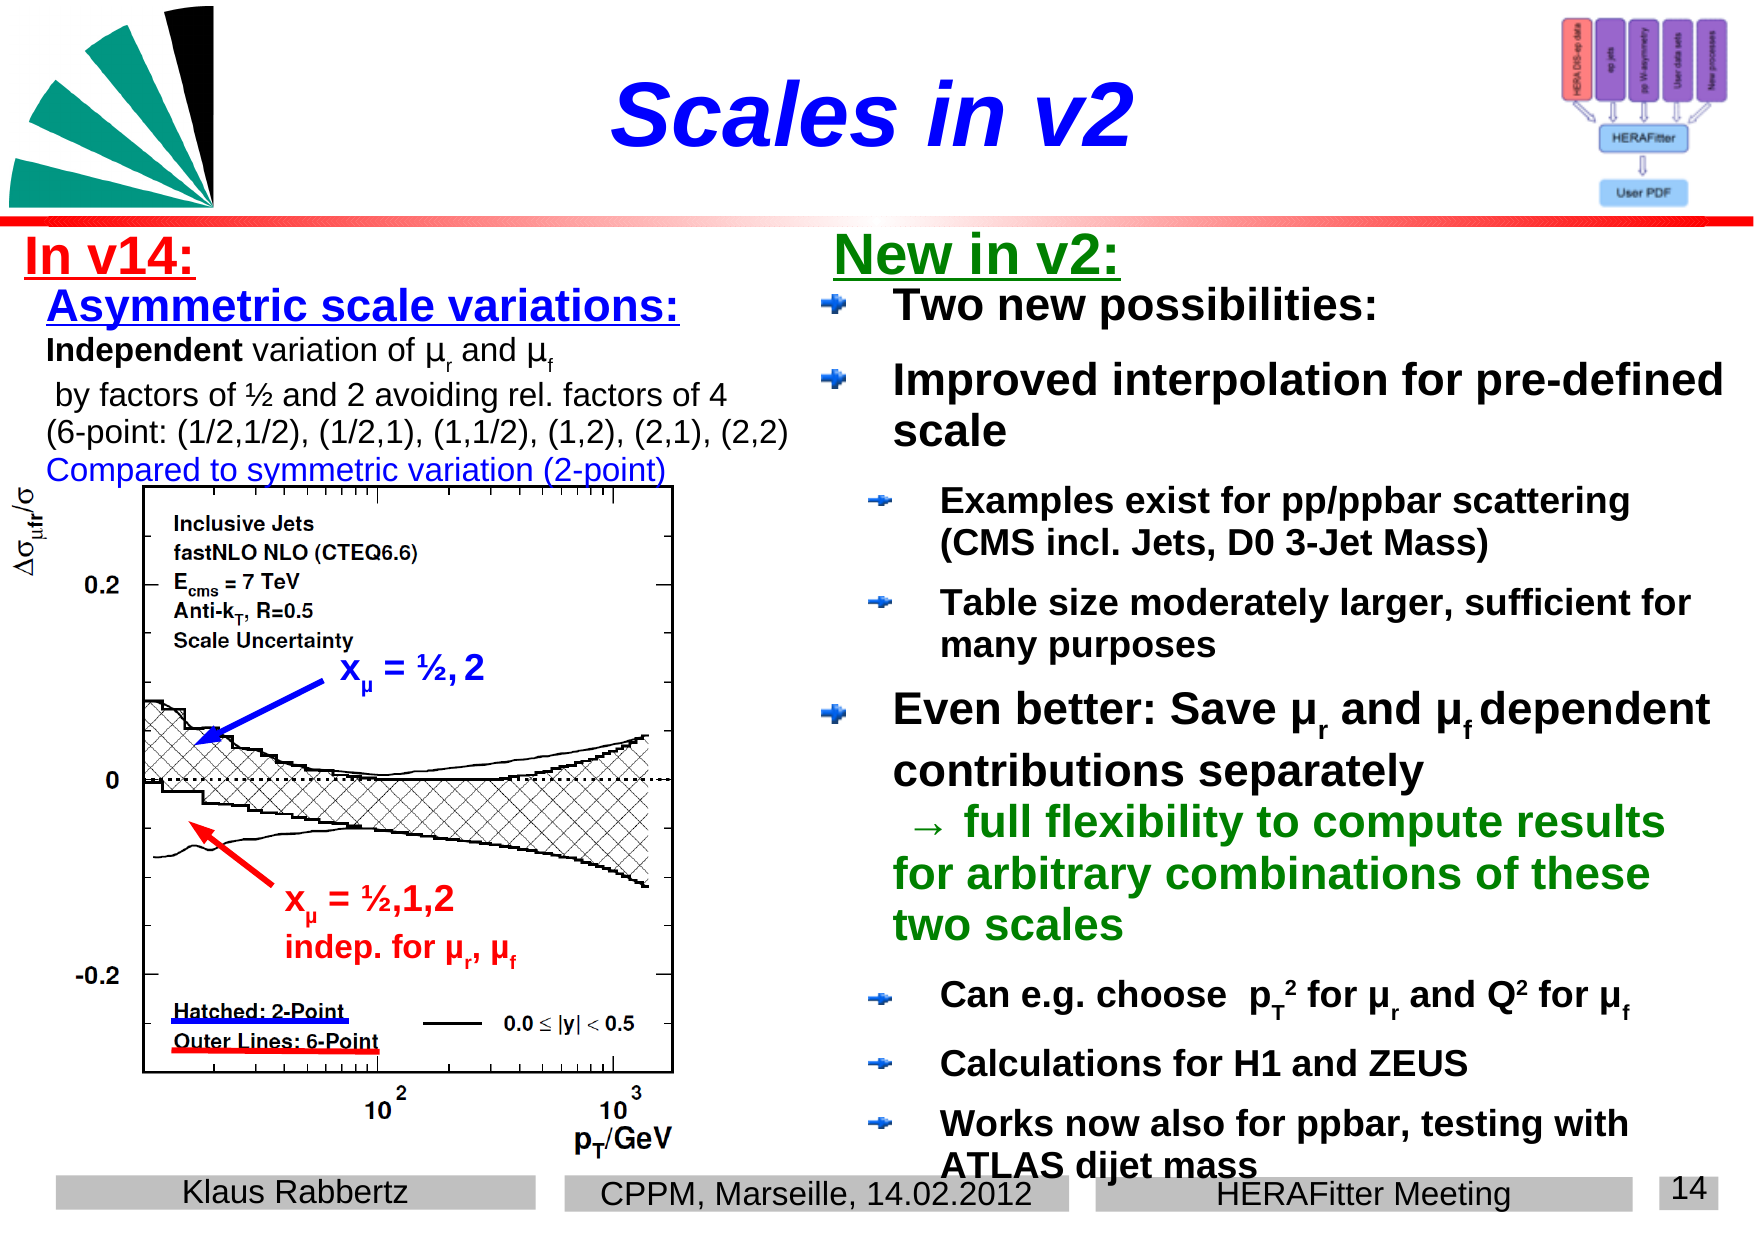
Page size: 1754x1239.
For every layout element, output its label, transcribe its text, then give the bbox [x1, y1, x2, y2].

text_box New in v2: [821, 215, 1134, 295]
list Two new possibilities: Improved interpolation for pre-defined scale Examples exist for pp/ppbar scattering (CMS incl. Jets, D0 3-Jet Mass) Table size moderately larger, sufficient for many purposes Even better: Save μr and μf dependent contributions separately → full flexibility to compute results for arbitrary combinations of these two scales Can e.g. choose pT2 for μr and Q2 for μf Calculations for H1 and ZEUS Works now also for ppbar, testing with ATLAS dijet mass [762, 278, 1733, 1187]
text_box xµ = ½,1,2 indep. for µr, µf [272, 871, 528, 980]
picture [9, 6, 214, 210]
text_box In v14: [12, 219, 291, 299]
picture [2, 477, 683, 1164]
text_box xµ = ½, 2 [328, 640, 497, 704]
text_box Asymmetric scale variations: Independent variation of μr and μf by factors of ½ and 2 avoiding rel. factors of 4 (6-point: (1/2,1/2), (1/2,1), (1,1/2), (1,2), (2,1), (2,2) Compared to symmetric variation (2-point) [34, 273, 803, 494]
picture [1552, 15, 1736, 211]
title Scales in v2 [220, 22, 1525, 207]
